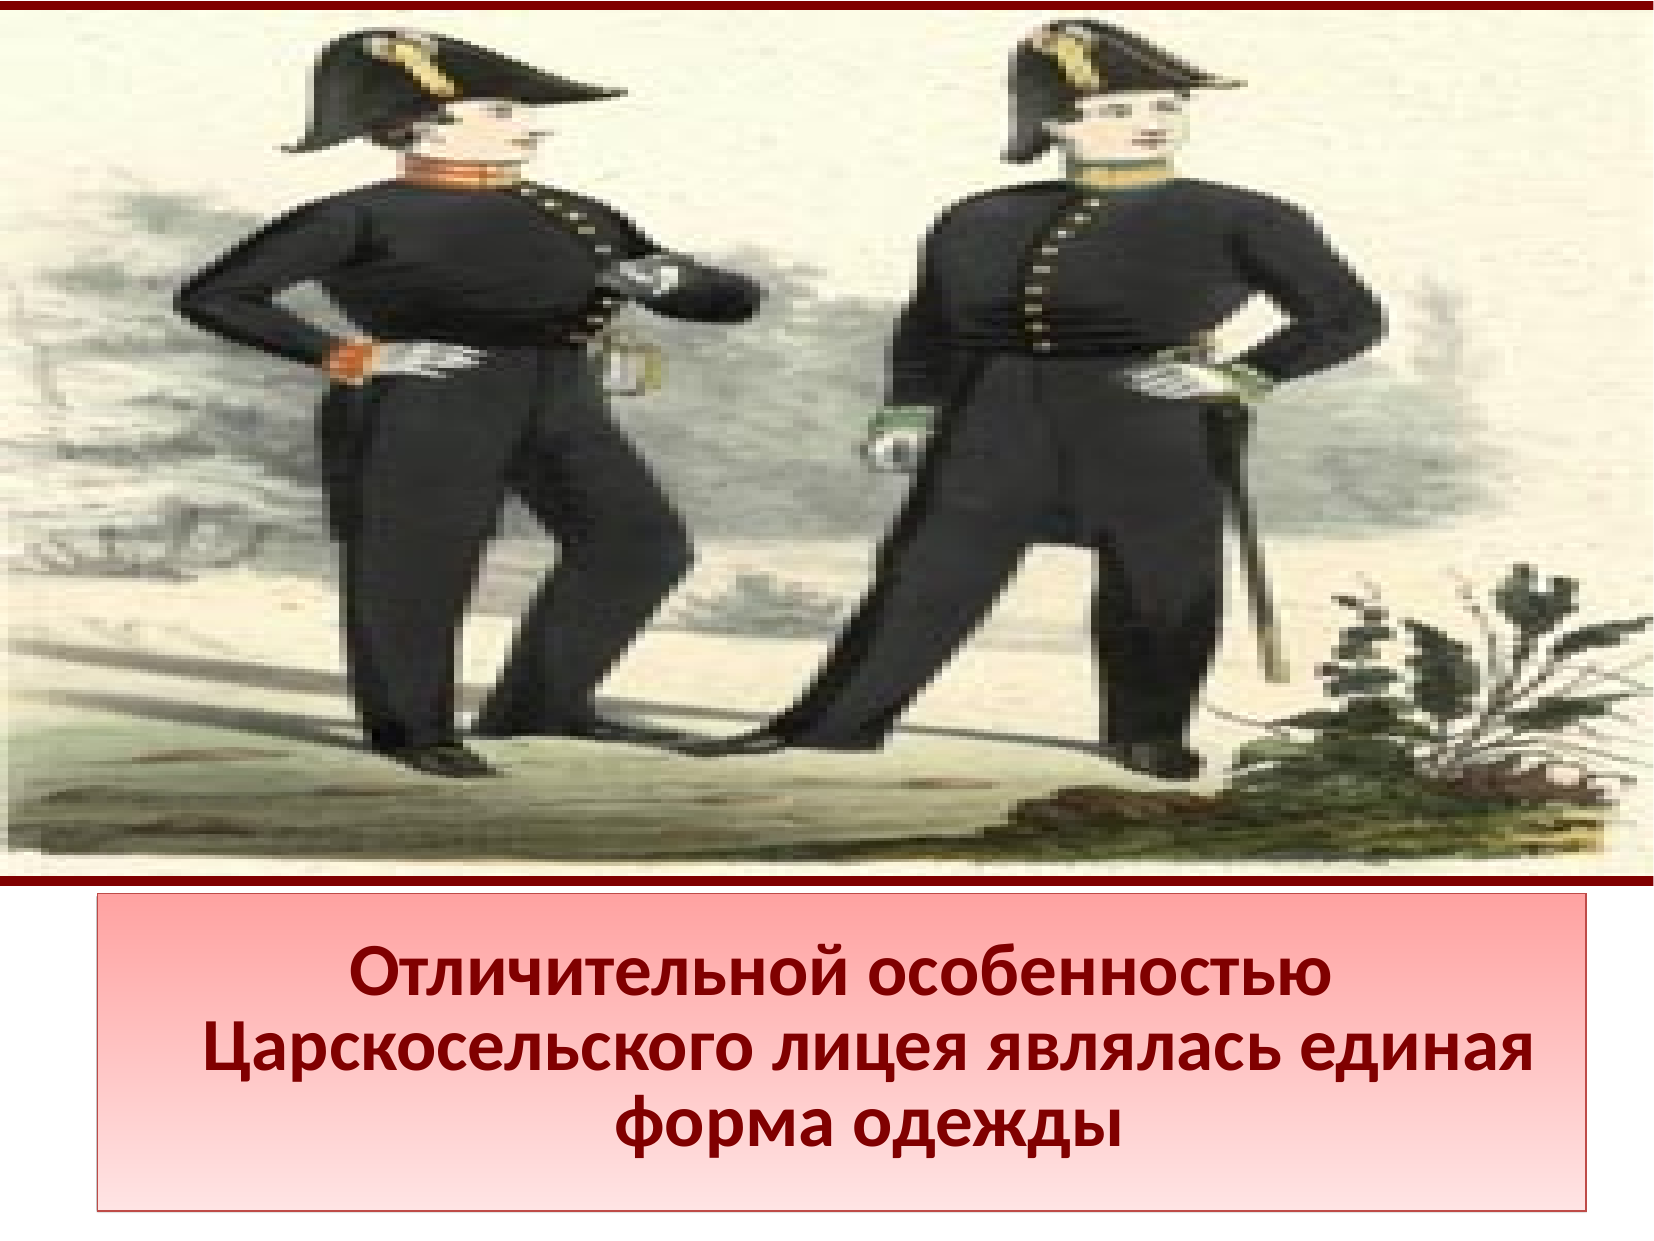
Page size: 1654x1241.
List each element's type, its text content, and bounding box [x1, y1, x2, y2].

picture [0, 10, 1654, 877]
list Отличительной особенностью Царскосельского лицея являлась единая форма одежды [97, 893, 1586, 1211]
